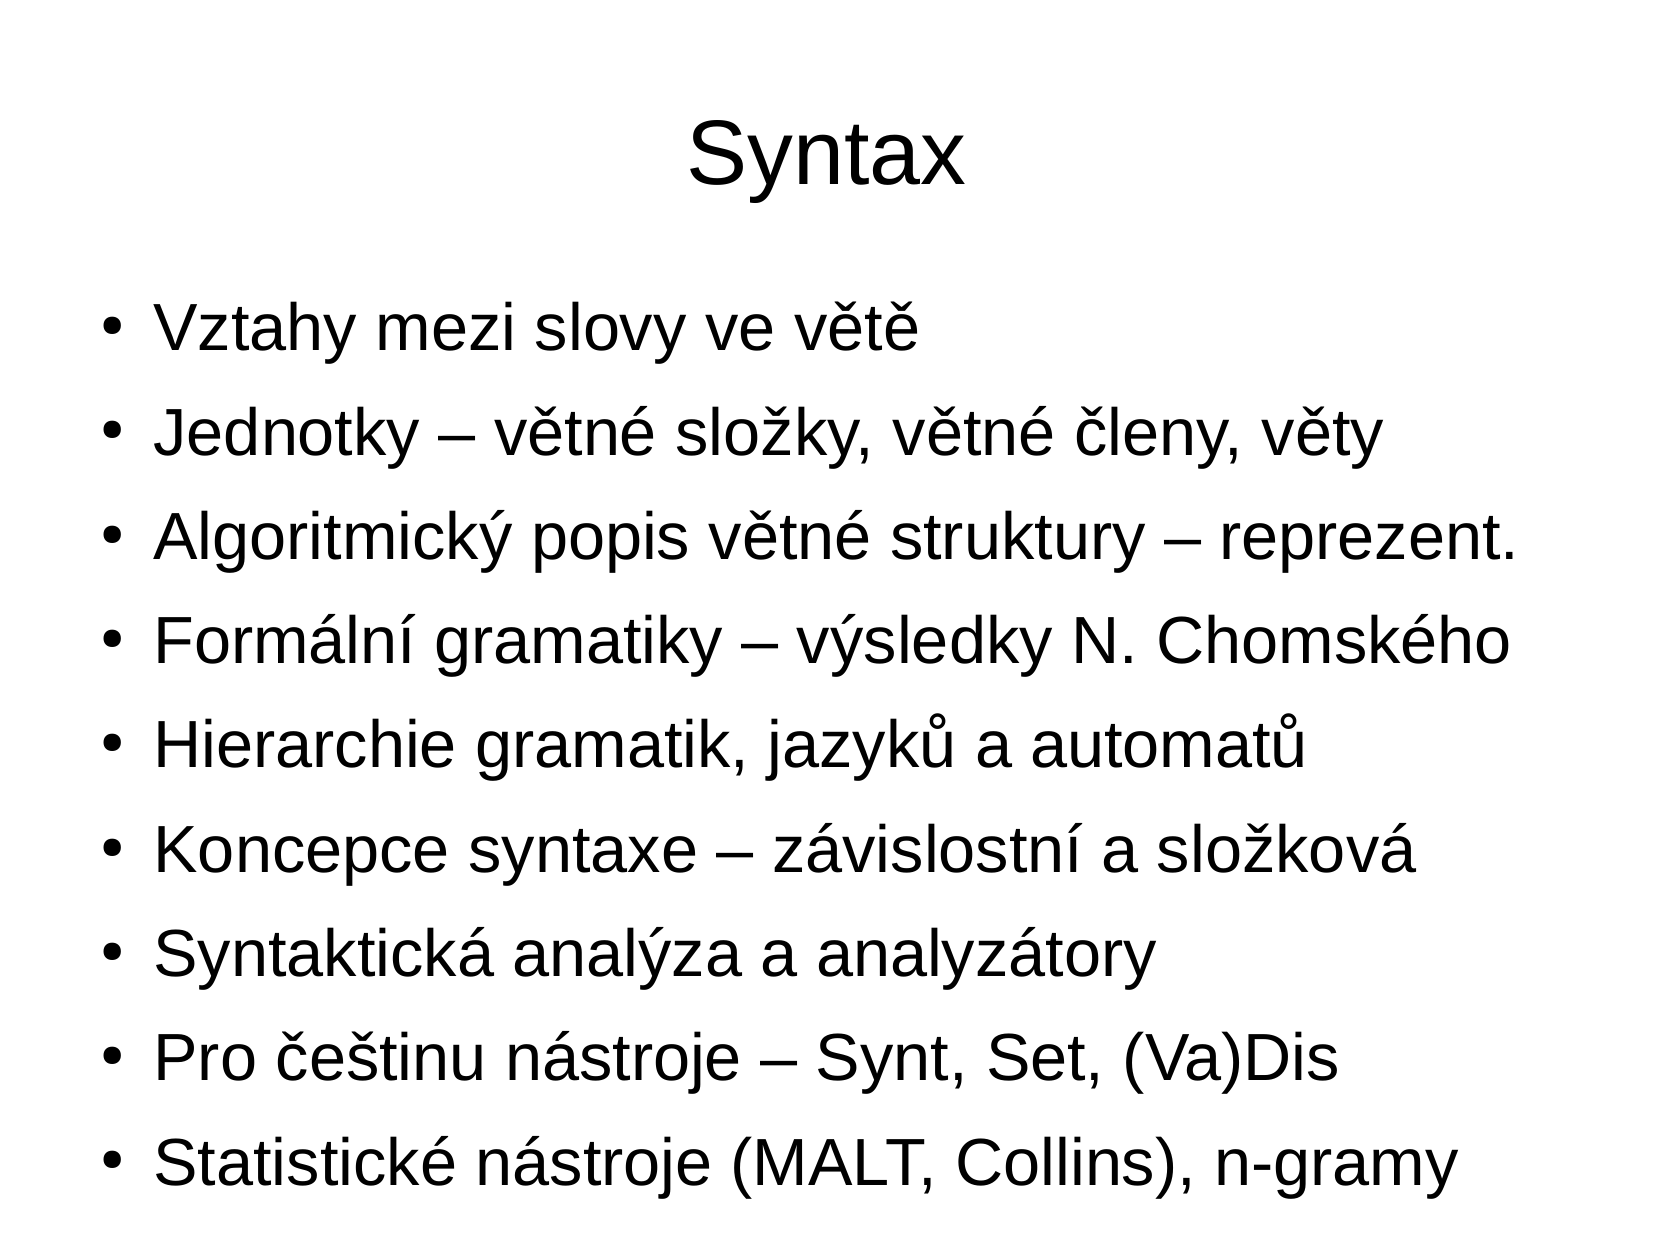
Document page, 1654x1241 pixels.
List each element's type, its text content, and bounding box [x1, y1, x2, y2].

list Vztahy mezi slovy ve větě Jednotky – větné složky, větné členy, věty Algoritmický popis větné struktury – reprezent. Formální gramatiky – výsledky N. Chomského Hierarchie gramatik, jazyků a automatů Koncepce syntaxe – závislostní a složková Syntaktická analýza a analyzátory Pro češtinu nástroje – Synt, Set, (Va)Dis Statistické nástroje (MALT, Collins), n-gramy [82, 290, 1571, 1200]
title Syntax [82, 49, 1571, 257]
